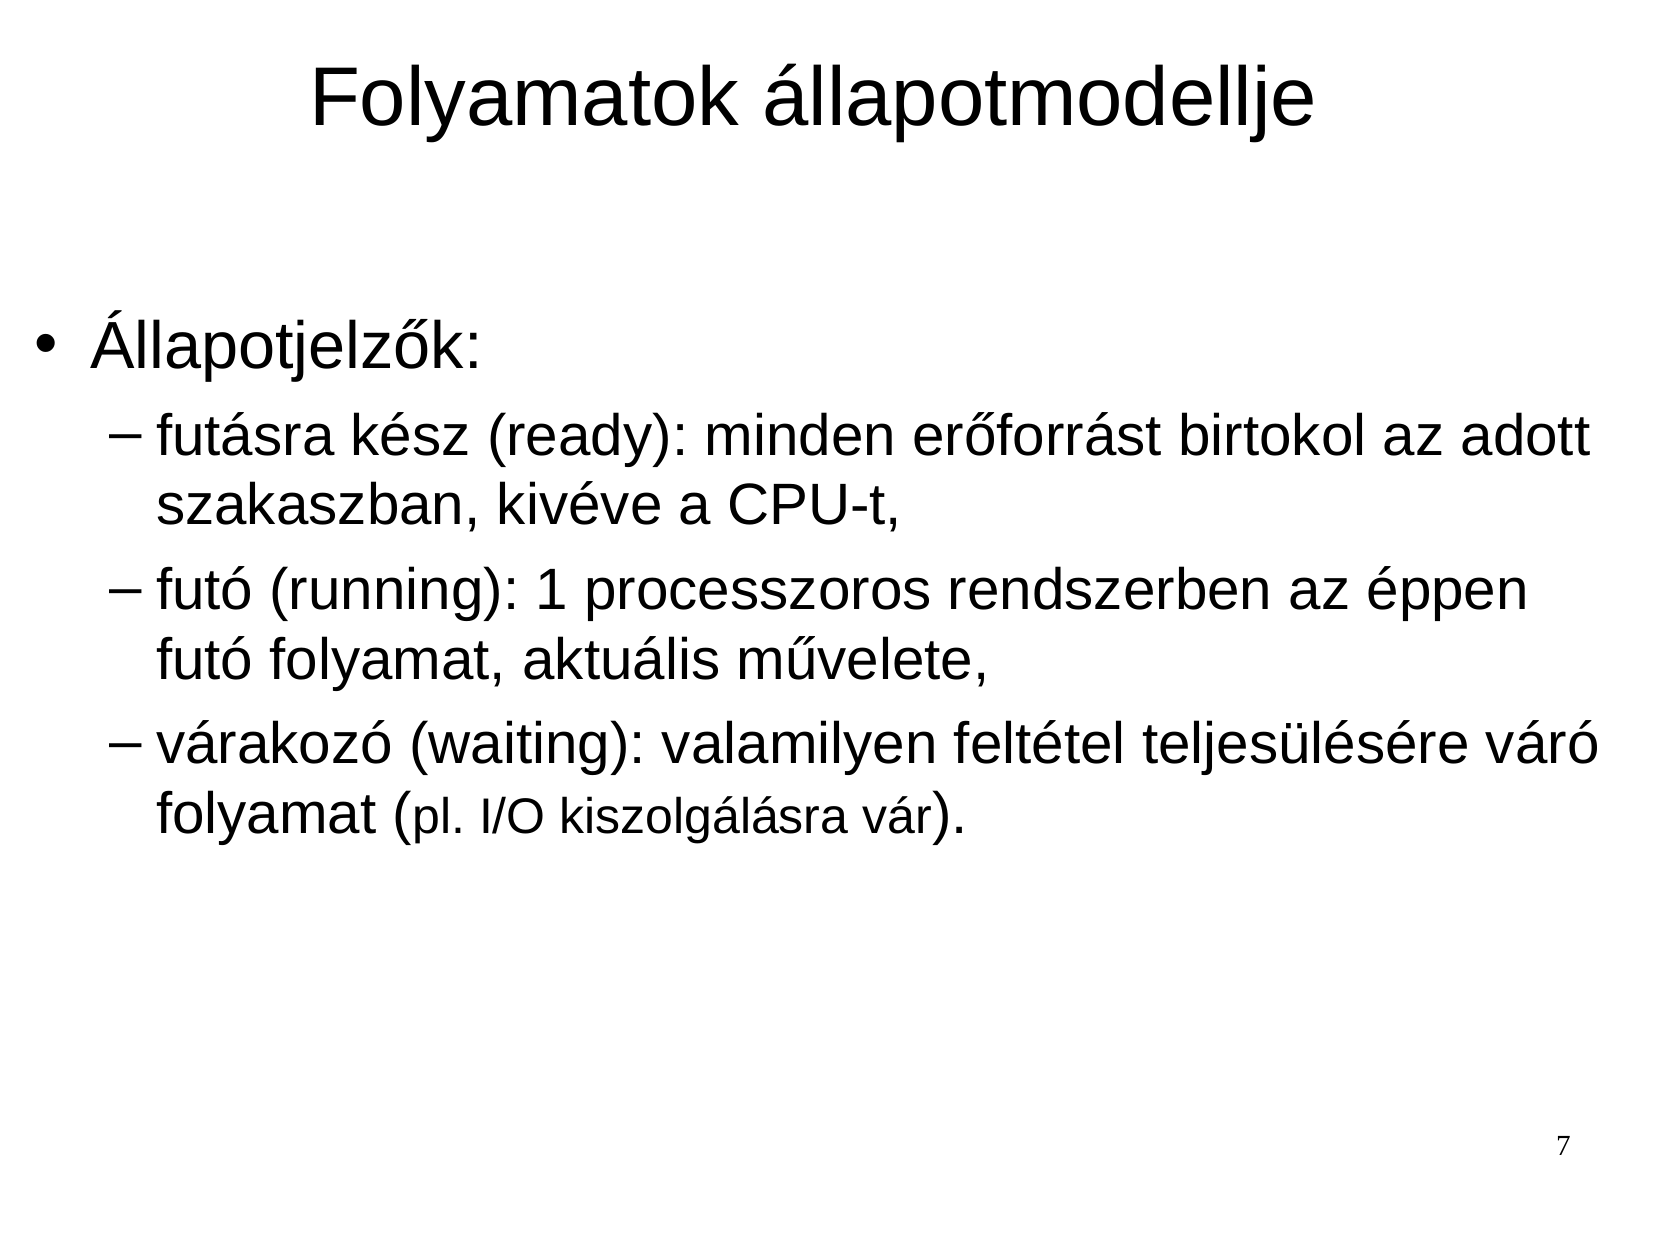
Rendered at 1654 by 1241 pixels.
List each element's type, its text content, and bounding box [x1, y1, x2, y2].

list Állapotjelzők: futásra kész (ready): minden erőforrást birtokol az adott szakaszban, kivéve a CPU-t, futó (running): 1 processzoros rendszerben az éppen futó folyamat, aktuális művelete, várakozó (waiting): valamilyen feltétel teljesülésére váró folyamat (pl. I/O kiszolgálásra vár). [19, 294, 1622, 998]
title Folyamatok állapotmodellje [136, 20, 1491, 165]
